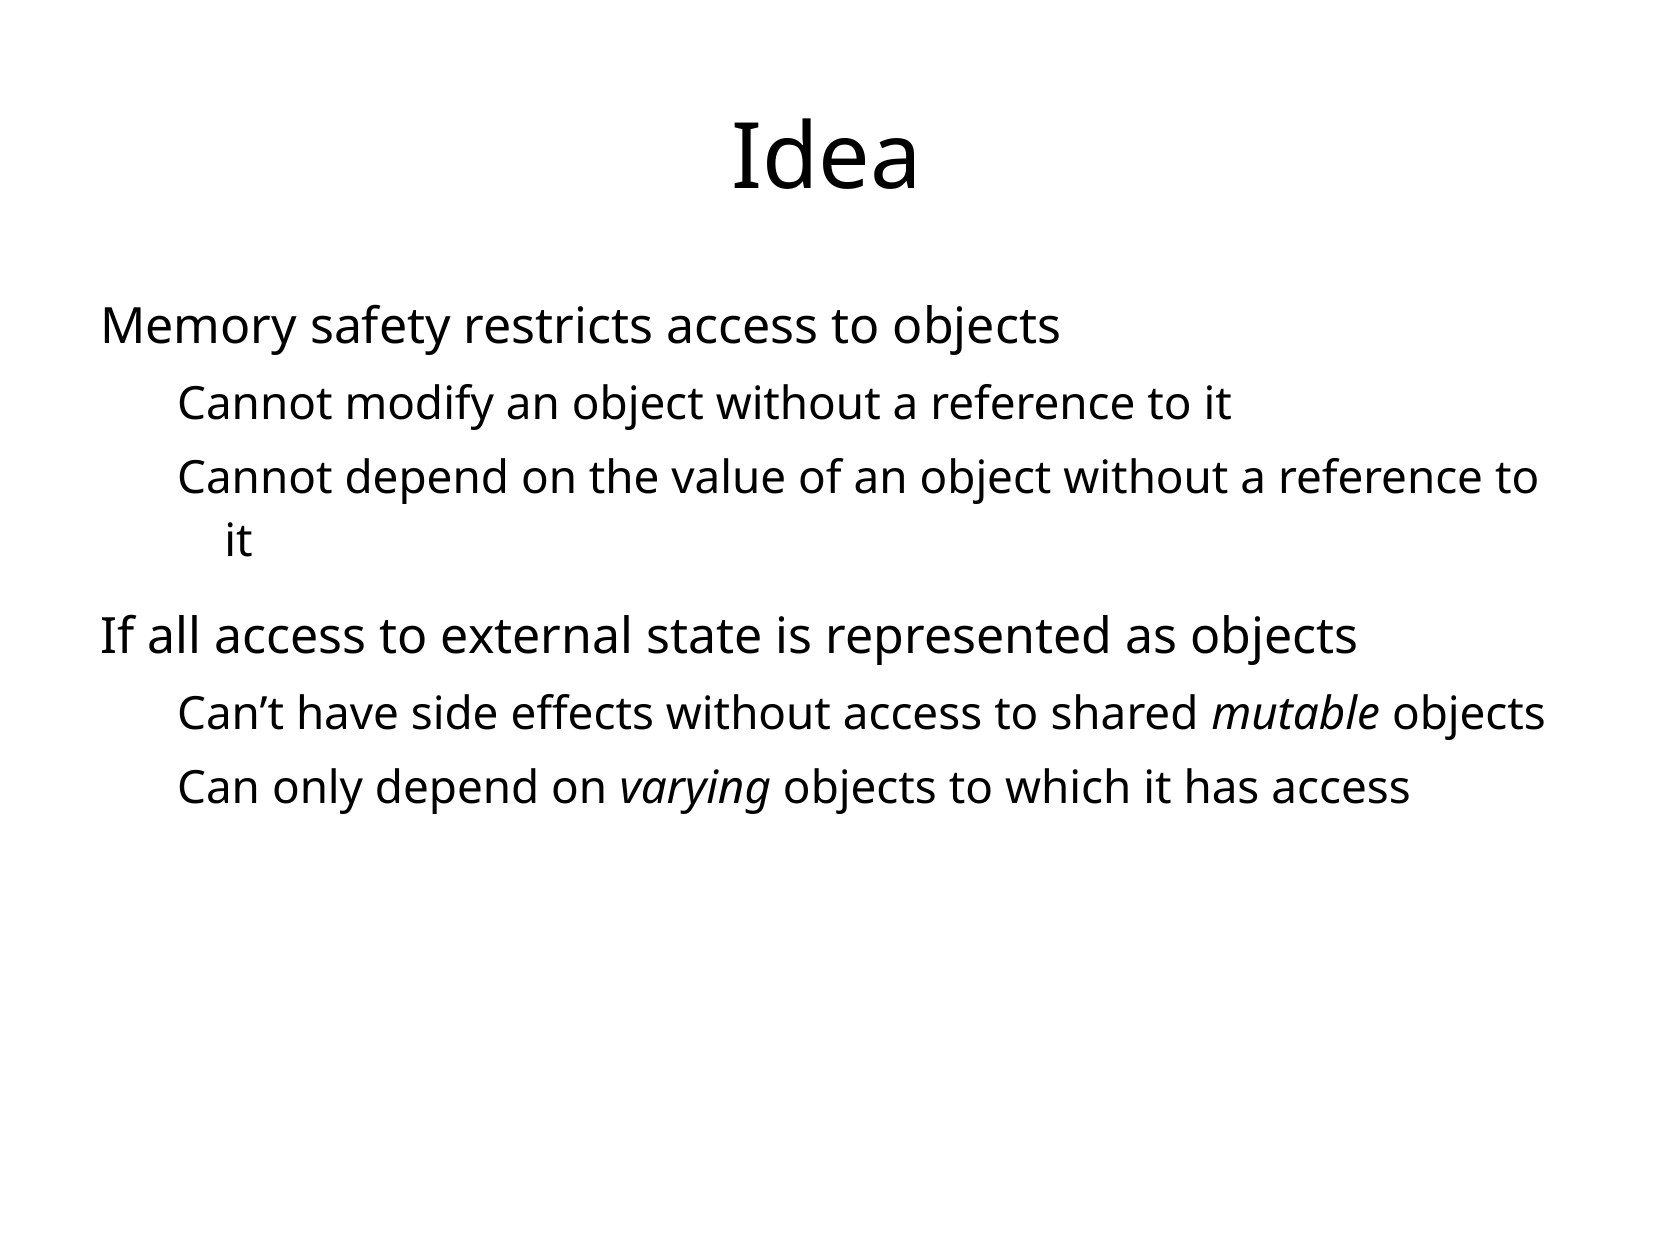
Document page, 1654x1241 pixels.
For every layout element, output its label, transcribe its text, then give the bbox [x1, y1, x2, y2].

list Memory safety restricts access to objects Cannot modify an object without a reference to it Cannot depend on the value of an object without a reference to it If all access to external state is represented as objects Can’t have side effects without access to shared mutable objects Can only depend on varying objects to which it has access [82, 290, 1571, 1094]
title Idea [82, 56, 1571, 250]
